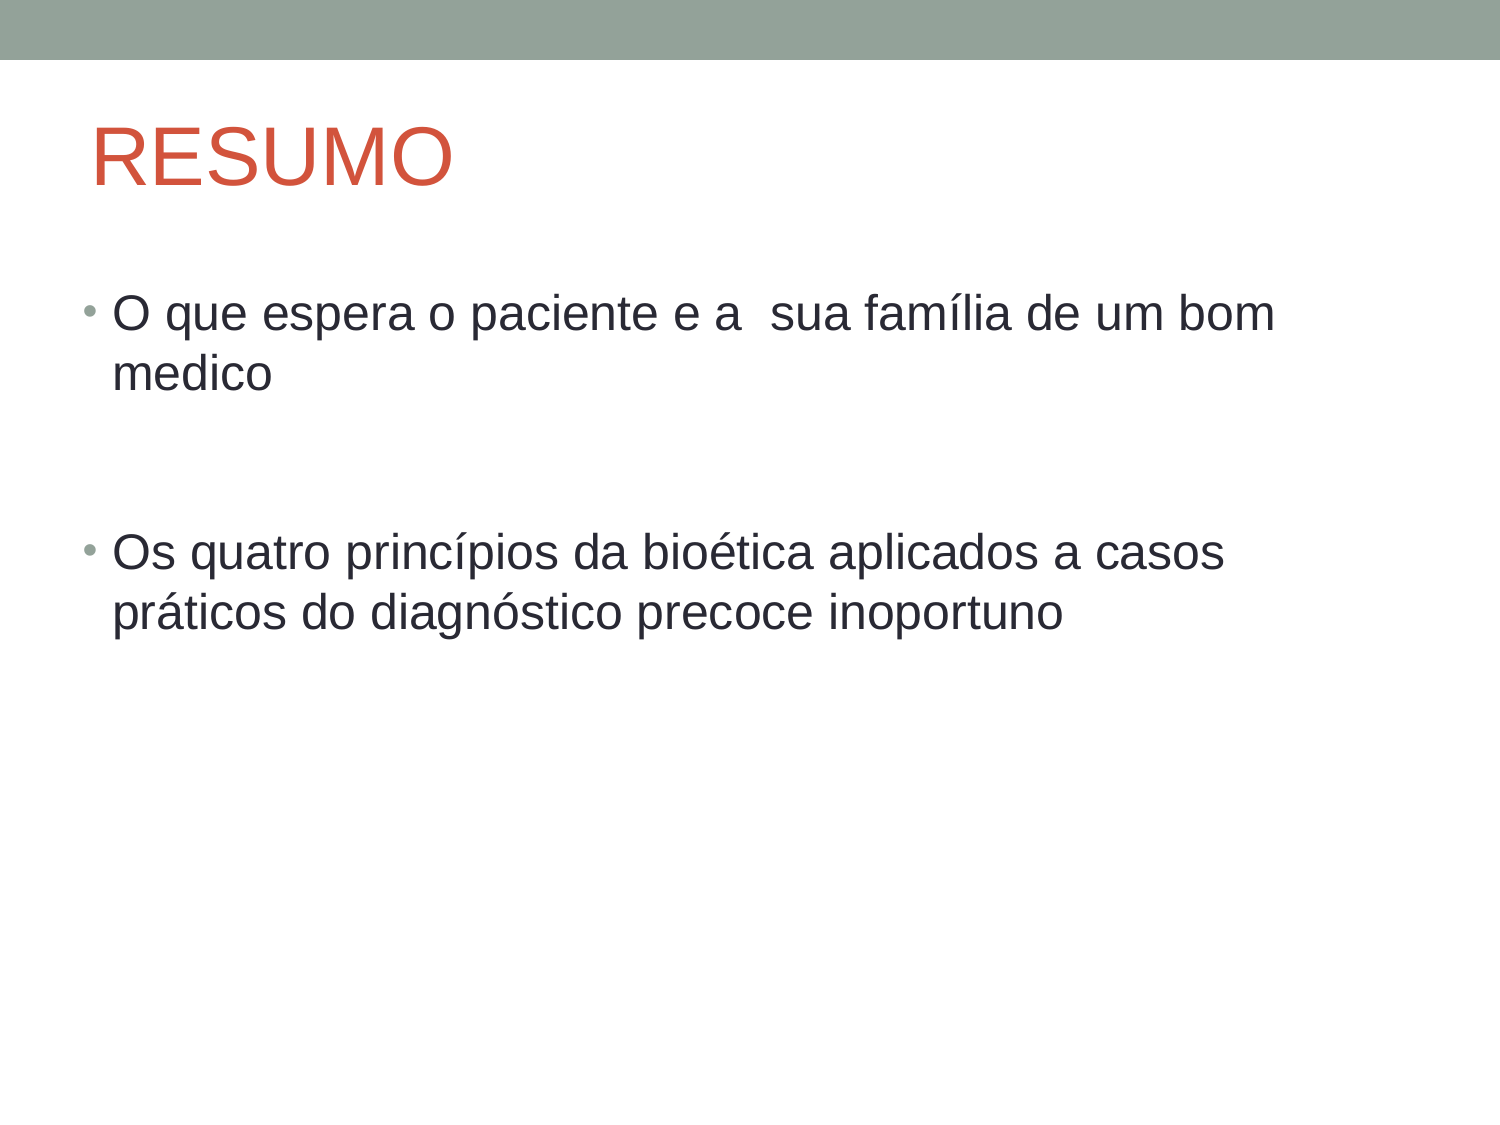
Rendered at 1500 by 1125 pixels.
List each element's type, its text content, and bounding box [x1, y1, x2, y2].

list O que espera o paciente e a sua família de um bom medico Os quatro princípios da bioética aplicados a casos práticos do diagnóstico precoce inoportuno [67, 265, 1418, 1066]
title RESUMO [75, 87, 1425, 311]
